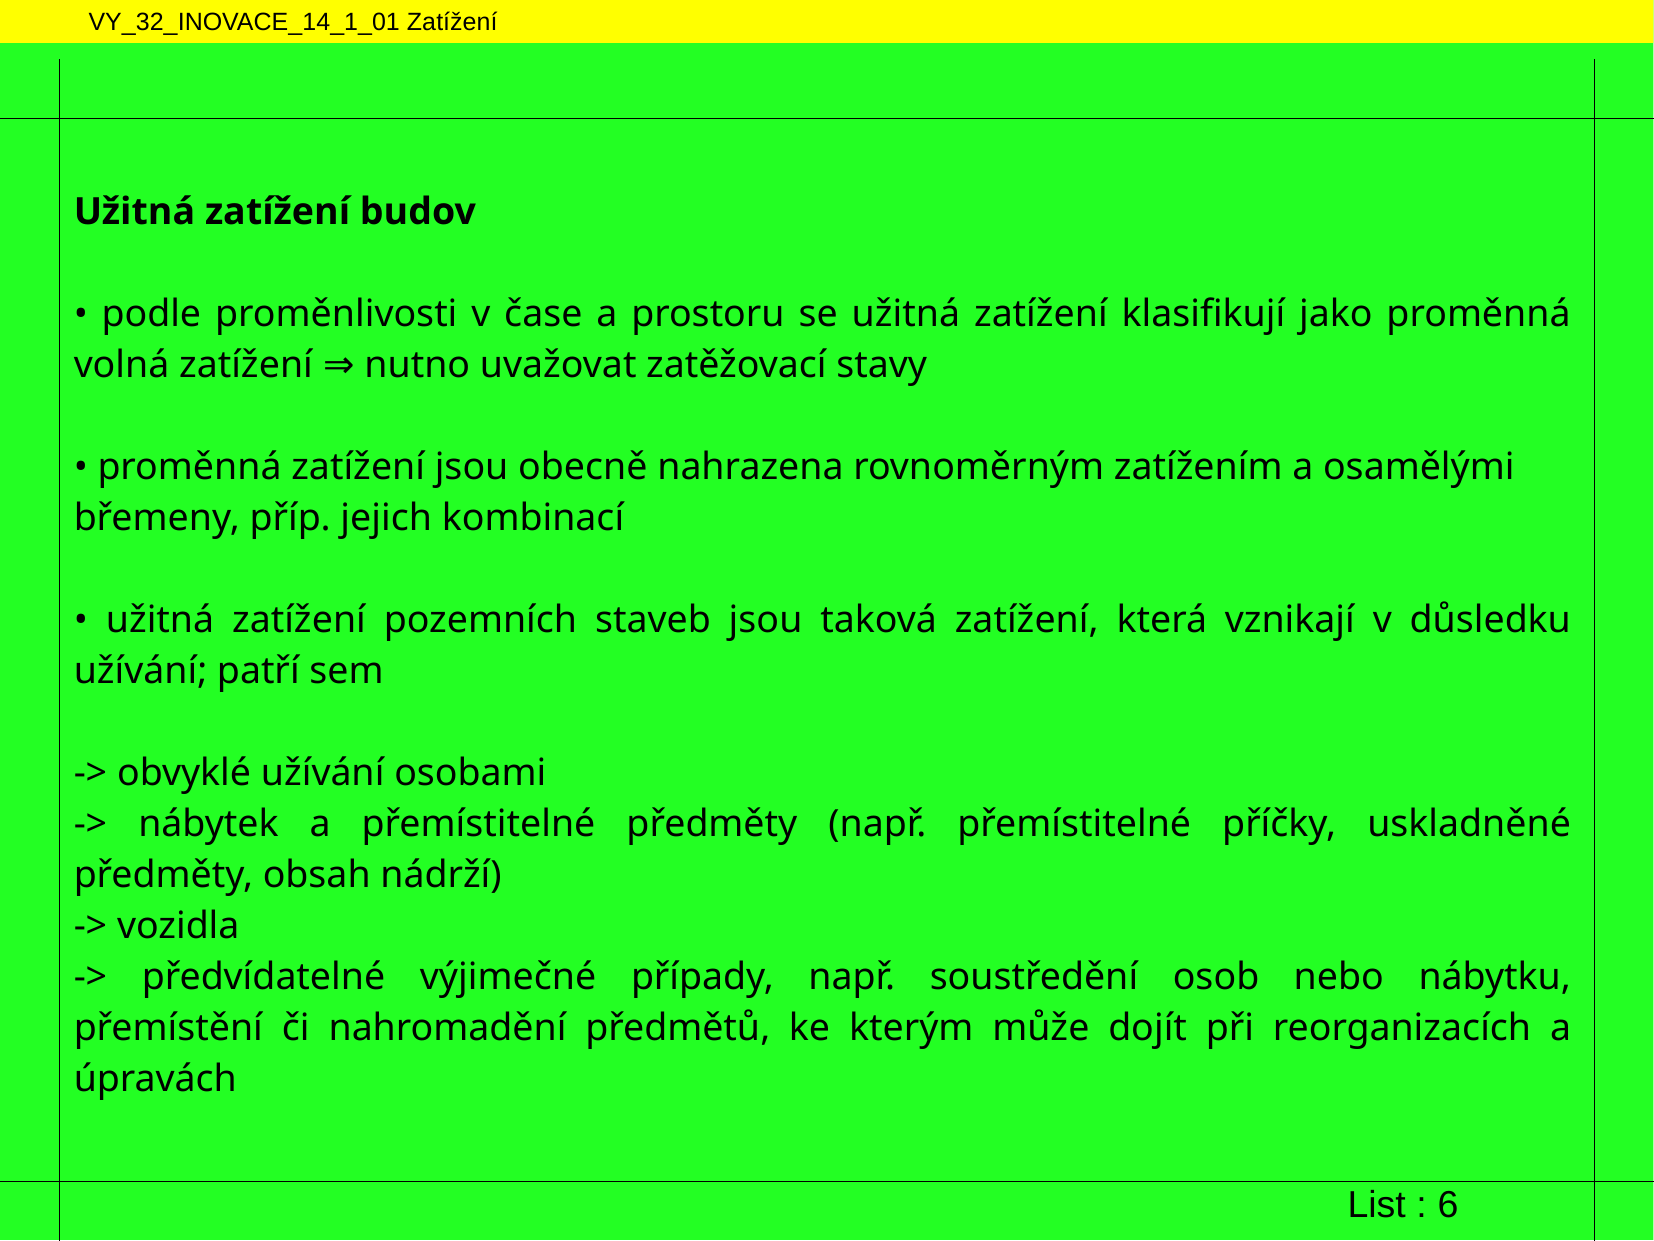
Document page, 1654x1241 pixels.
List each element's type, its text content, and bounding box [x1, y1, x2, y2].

text_box List : <číslo> [1357, 1176, 1599, 1241]
text_box VY_32_INOVACE_14_1_01 Zatížení [0, 0, 1654, 43]
text_box Užitná zatížení budov • podle proměnlivosti v čase a prostoru se užitná zatížení klasifikují jako proměnná volná zatížení ⇒ nutno uvažovat zatěžovací stavy • proměnná zatížení jsou obecně nahrazena rovnoměrným zatížením a osamělými břemeny, příp. jejich kombinací • užitná zatížení pozemních staveb jsou taková zatížení, která vznikají v důsledku užívání; patří sem -> obvyklé užívání osobami -> nábytek a přemístitelné předměty (např. přemístitelné příčky, uskladněné předměty, obsah nádrží) -> vozidla -> předvídatelné výjimečné případy, např. soustředění osob nebo nábytku, přemístění či nahromadění předmětů, ke kterým může dojít při reorganizacích a úpravách [60, 177, 1588, 988]
